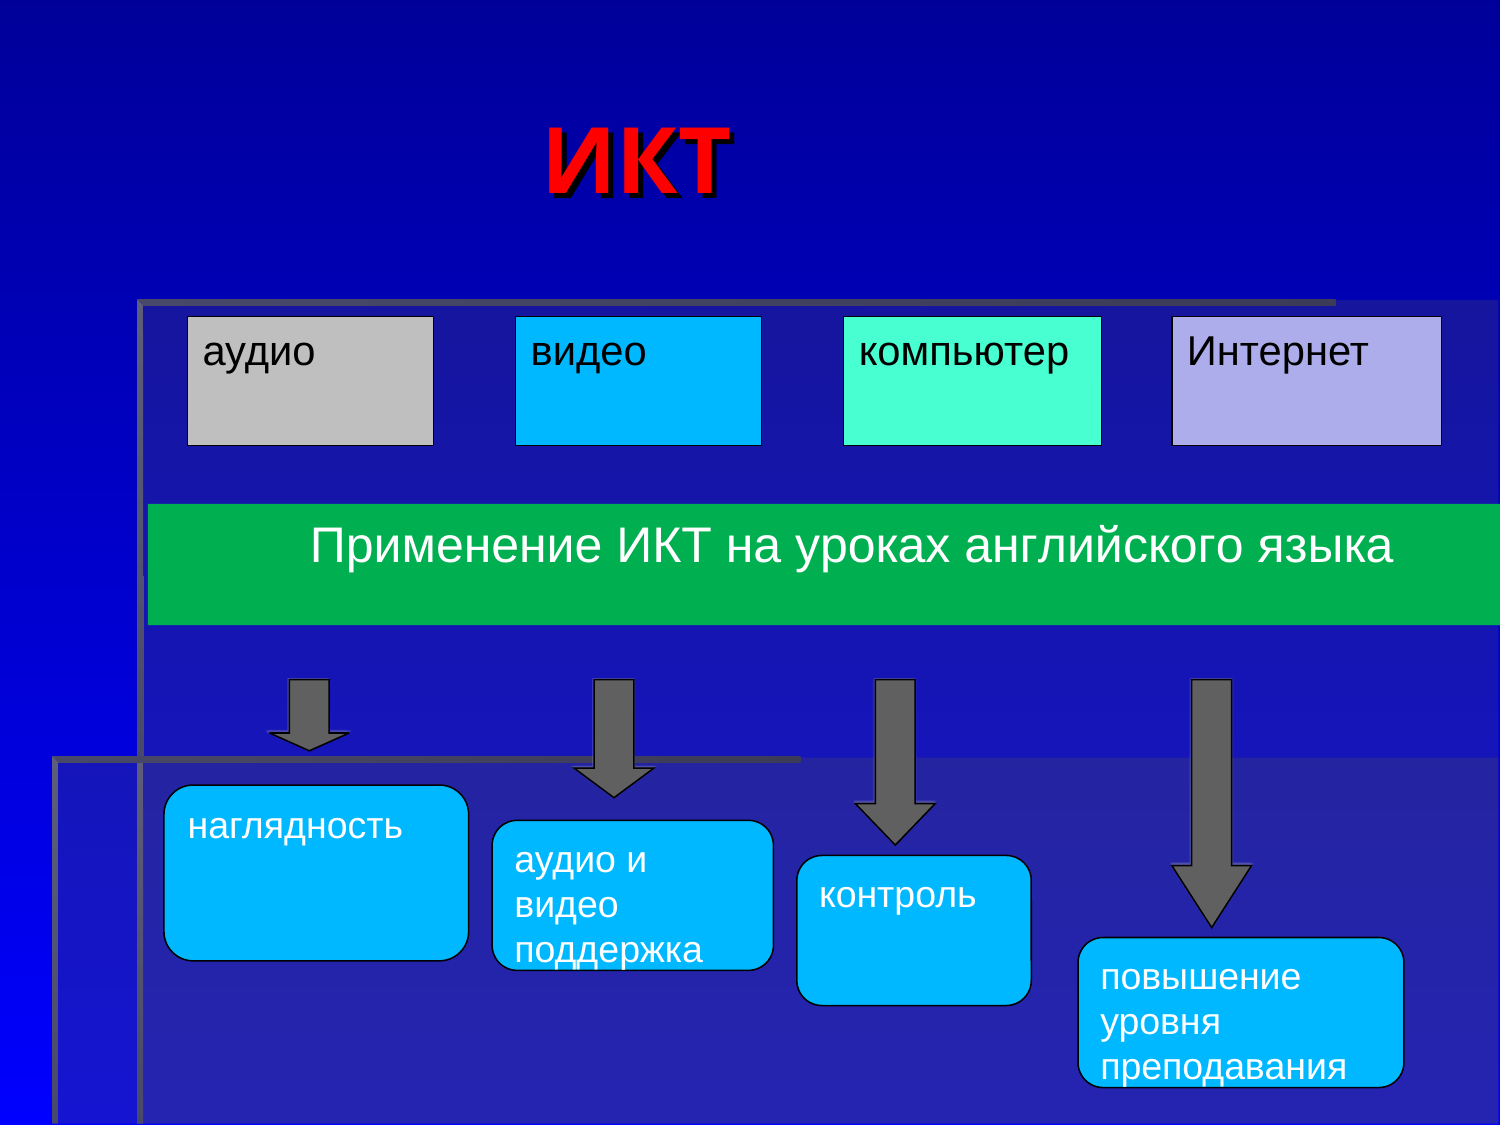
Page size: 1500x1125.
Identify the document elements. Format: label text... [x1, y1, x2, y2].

list Применение ИКТ на уроках английского языка [147, 503, 1500, 626]
title ИКТ [75, 0, 1449, 330]
text_box аудио и видео поддержка [492, 820, 774, 971]
text_box наглядность [163, 785, 469, 961]
text_box Интернет [1172, 316, 1441, 445]
text_box [574, 679, 654, 798]
text_box компьютер [844, 316, 1102, 445]
text_box контроль [796, 855, 1032, 1006]
text_box видео [516, 316, 762, 445]
text_box аудио [187, 316, 434, 445]
text_box [269, 679, 350, 751]
text_box [855, 679, 936, 846]
text_box повышение уровня преподавания [1078, 937, 1404, 1088]
text_box [1171, 679, 1252, 928]
